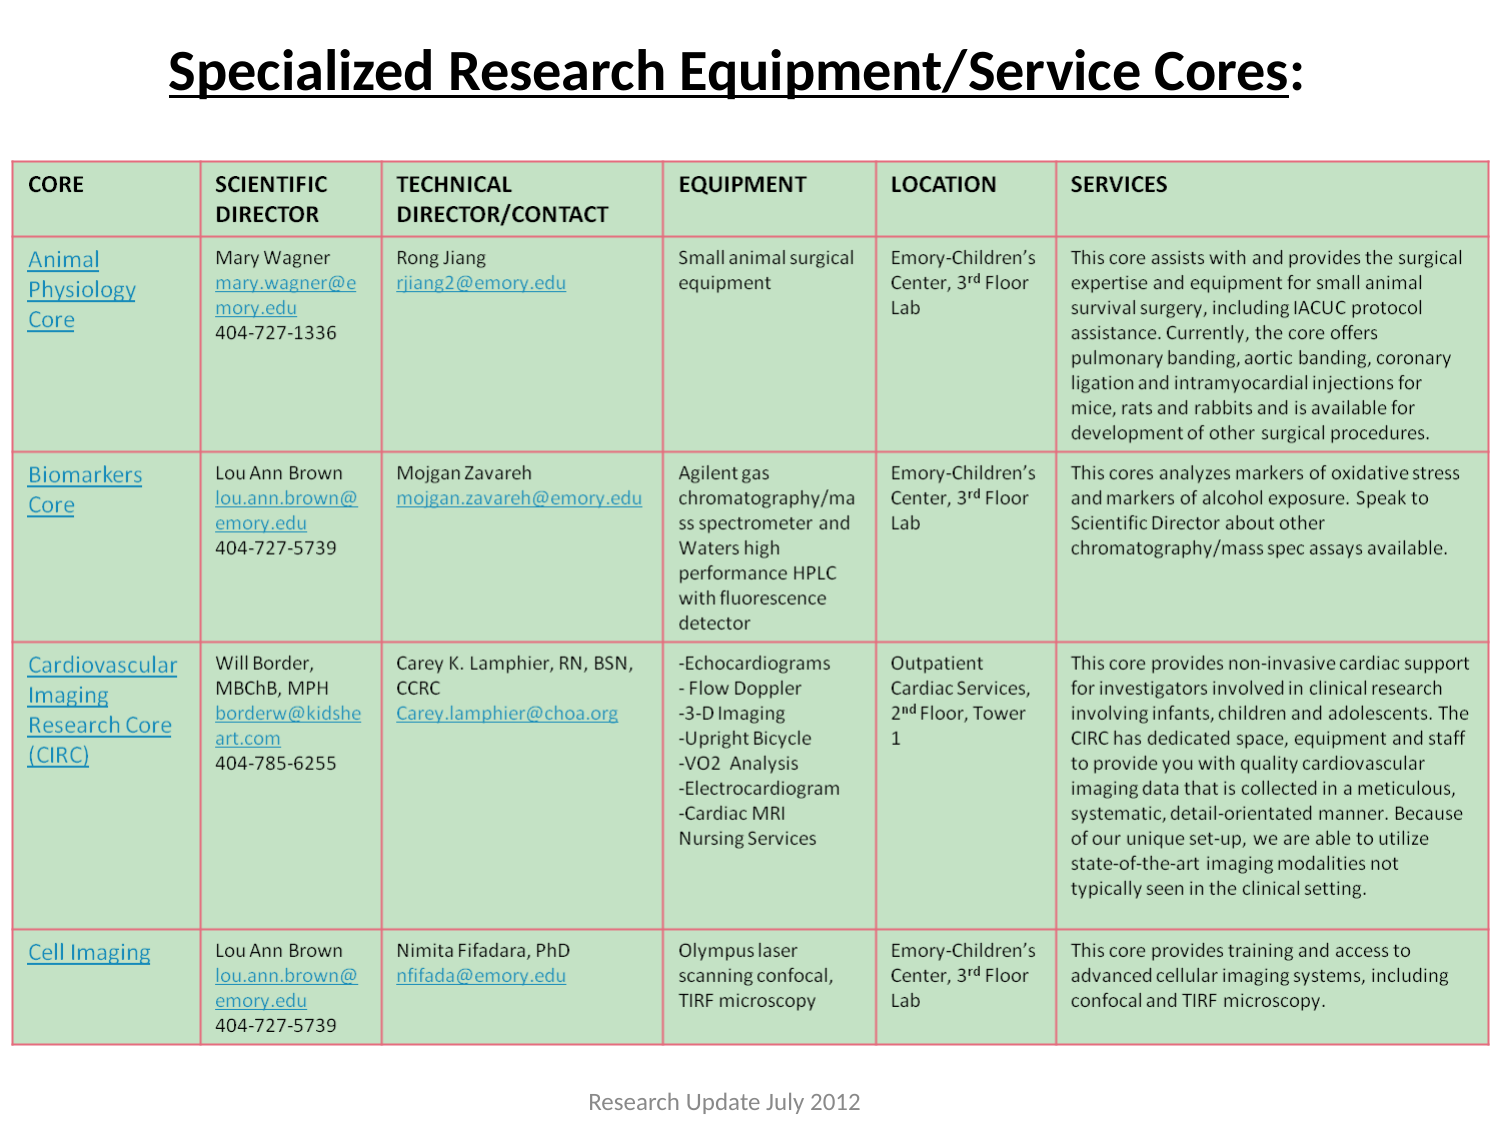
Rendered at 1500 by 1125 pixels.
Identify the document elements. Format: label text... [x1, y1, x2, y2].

text_box Specialized Research Equipment/Service Cores: [37, 24, 1450, 138]
text_box Research Update July 2012 [487, 1074, 963, 1125]
picture [1, 151, 1500, 1058]
